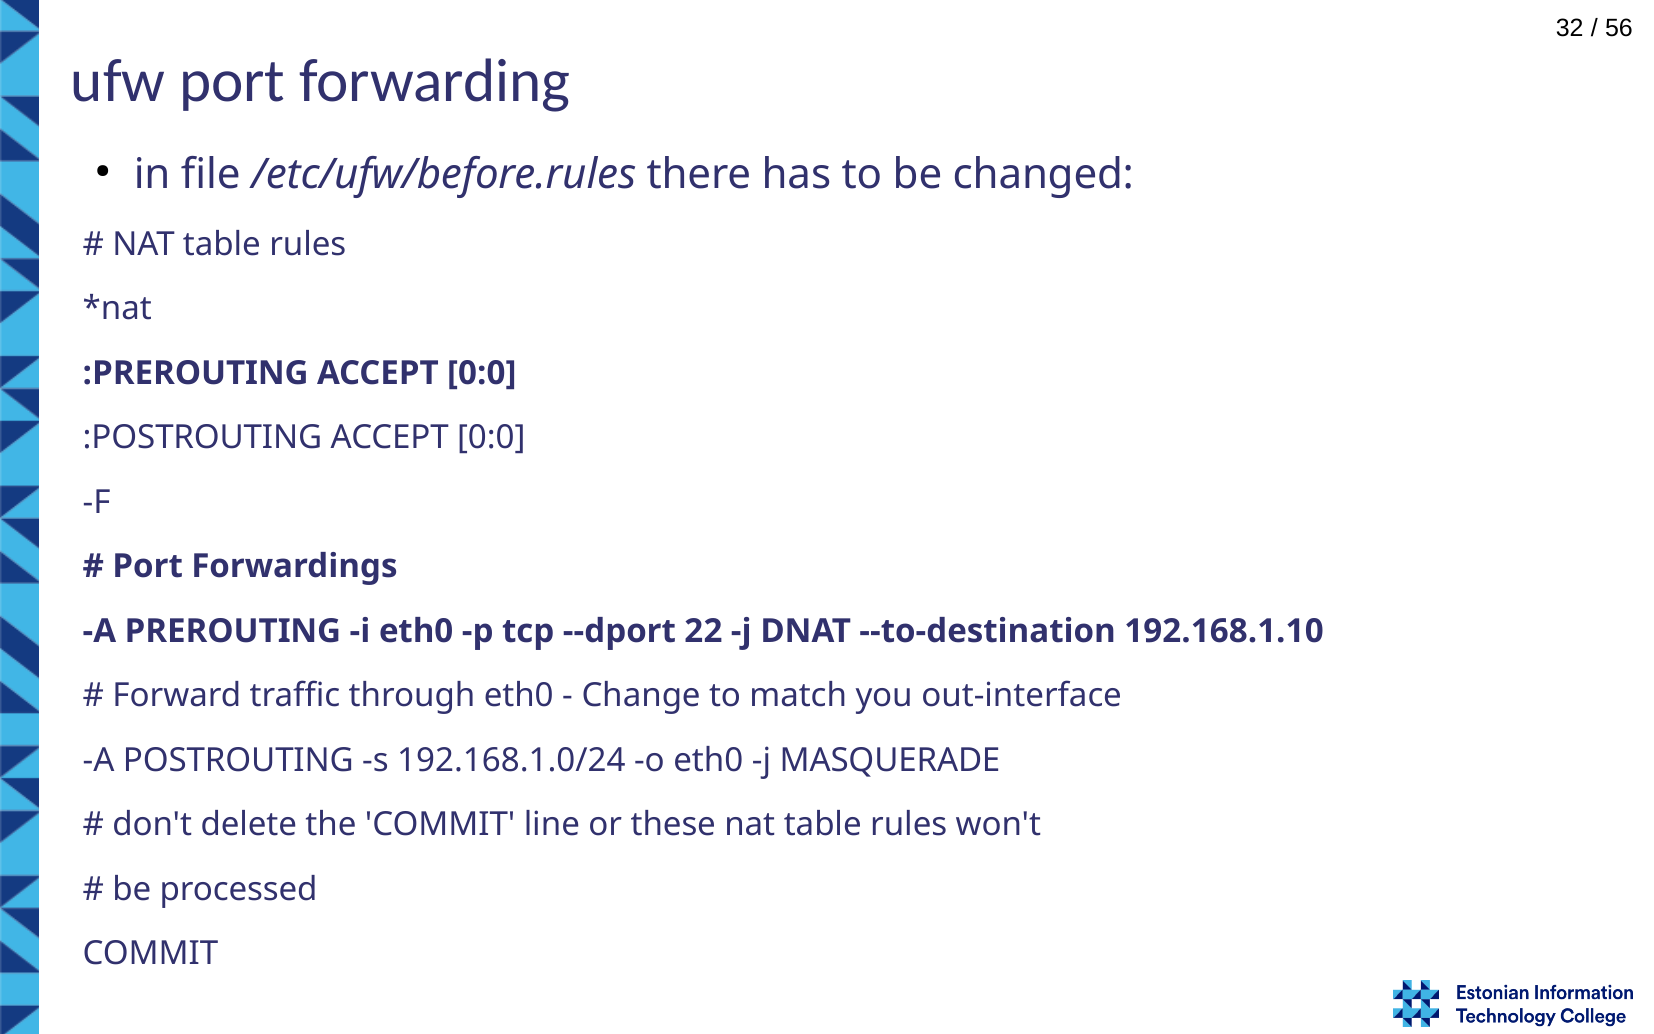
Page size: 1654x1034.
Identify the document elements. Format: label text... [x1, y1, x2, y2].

title ufw port forwarding [70, 41, 1630, 130]
picture [1393, 980, 1633, 1027]
list in file /etc/ufw/before.rules there has to be changed: # NAT table rules *nat :PREROUTING ACCEPT [0:0] :POSTROUTING ACCEPT [0:0] -F # Port Forwardings -A PREROUTING -i eth0 -p tcp --dport 22 -j DNAT --to-destination 192.168.1.10 # Forward traffic through eth0 - Change to match you out-interface -A POSTROUTING -s 192.168.1.0/24 -o eth0 -j MASQUERADE # don't delete the 'COMMIT' line or these nat table rules won't # be processed COMMIT [82, 143, 1625, 975]
